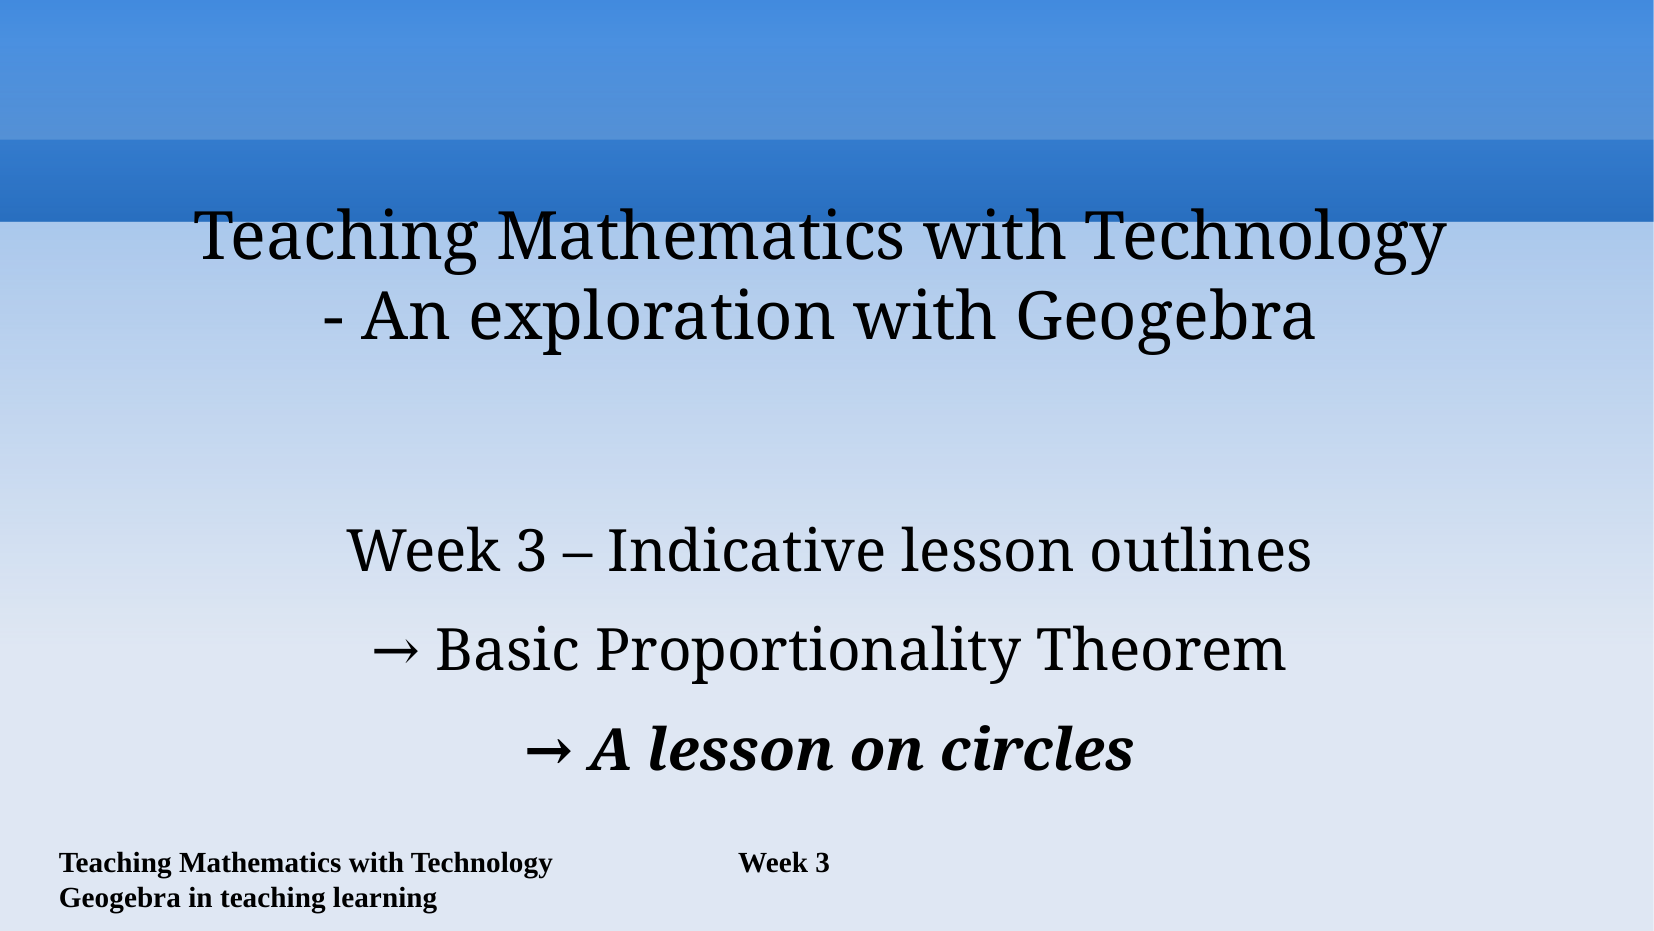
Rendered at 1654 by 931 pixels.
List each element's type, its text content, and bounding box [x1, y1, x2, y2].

text_box Teaching Mathematics with Technology - An exploration with Geogebra Week 3 – Indicative lesson outlines → Basic Proportionality Theorem → A lesson on circles [76, 152, 1565, 822]
picture [0, 0, 1654, 931]
